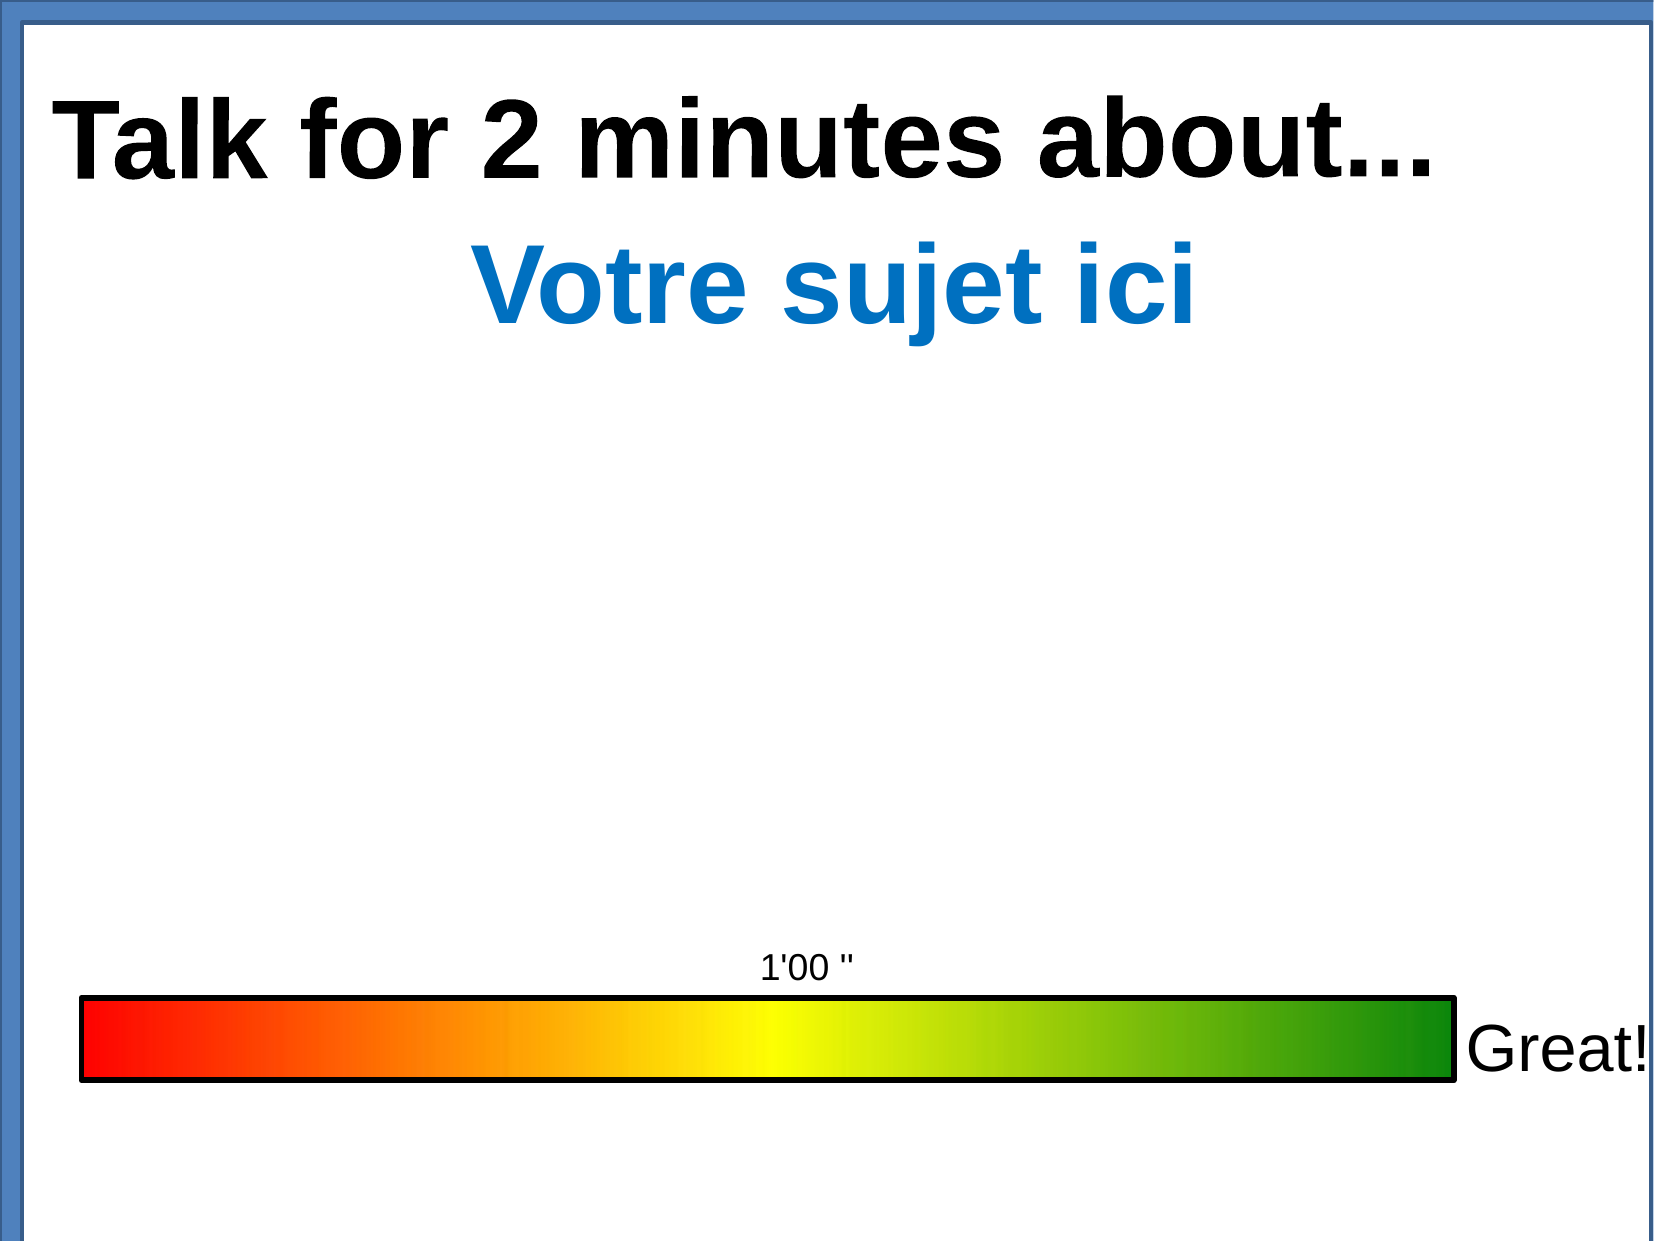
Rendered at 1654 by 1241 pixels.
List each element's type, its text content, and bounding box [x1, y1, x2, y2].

text_box [0, 0, 1654, 1241]
picture [84, 1001, 1450, 1077]
text_box 1'00 '' [744, 938, 875, 996]
text_box Votre sujet ici [23, 203, 1654, 355]
text_box Great! [1450, 997, 1654, 1094]
text_box Talk for 2 minutes about... [36, 55, 1643, 203]
